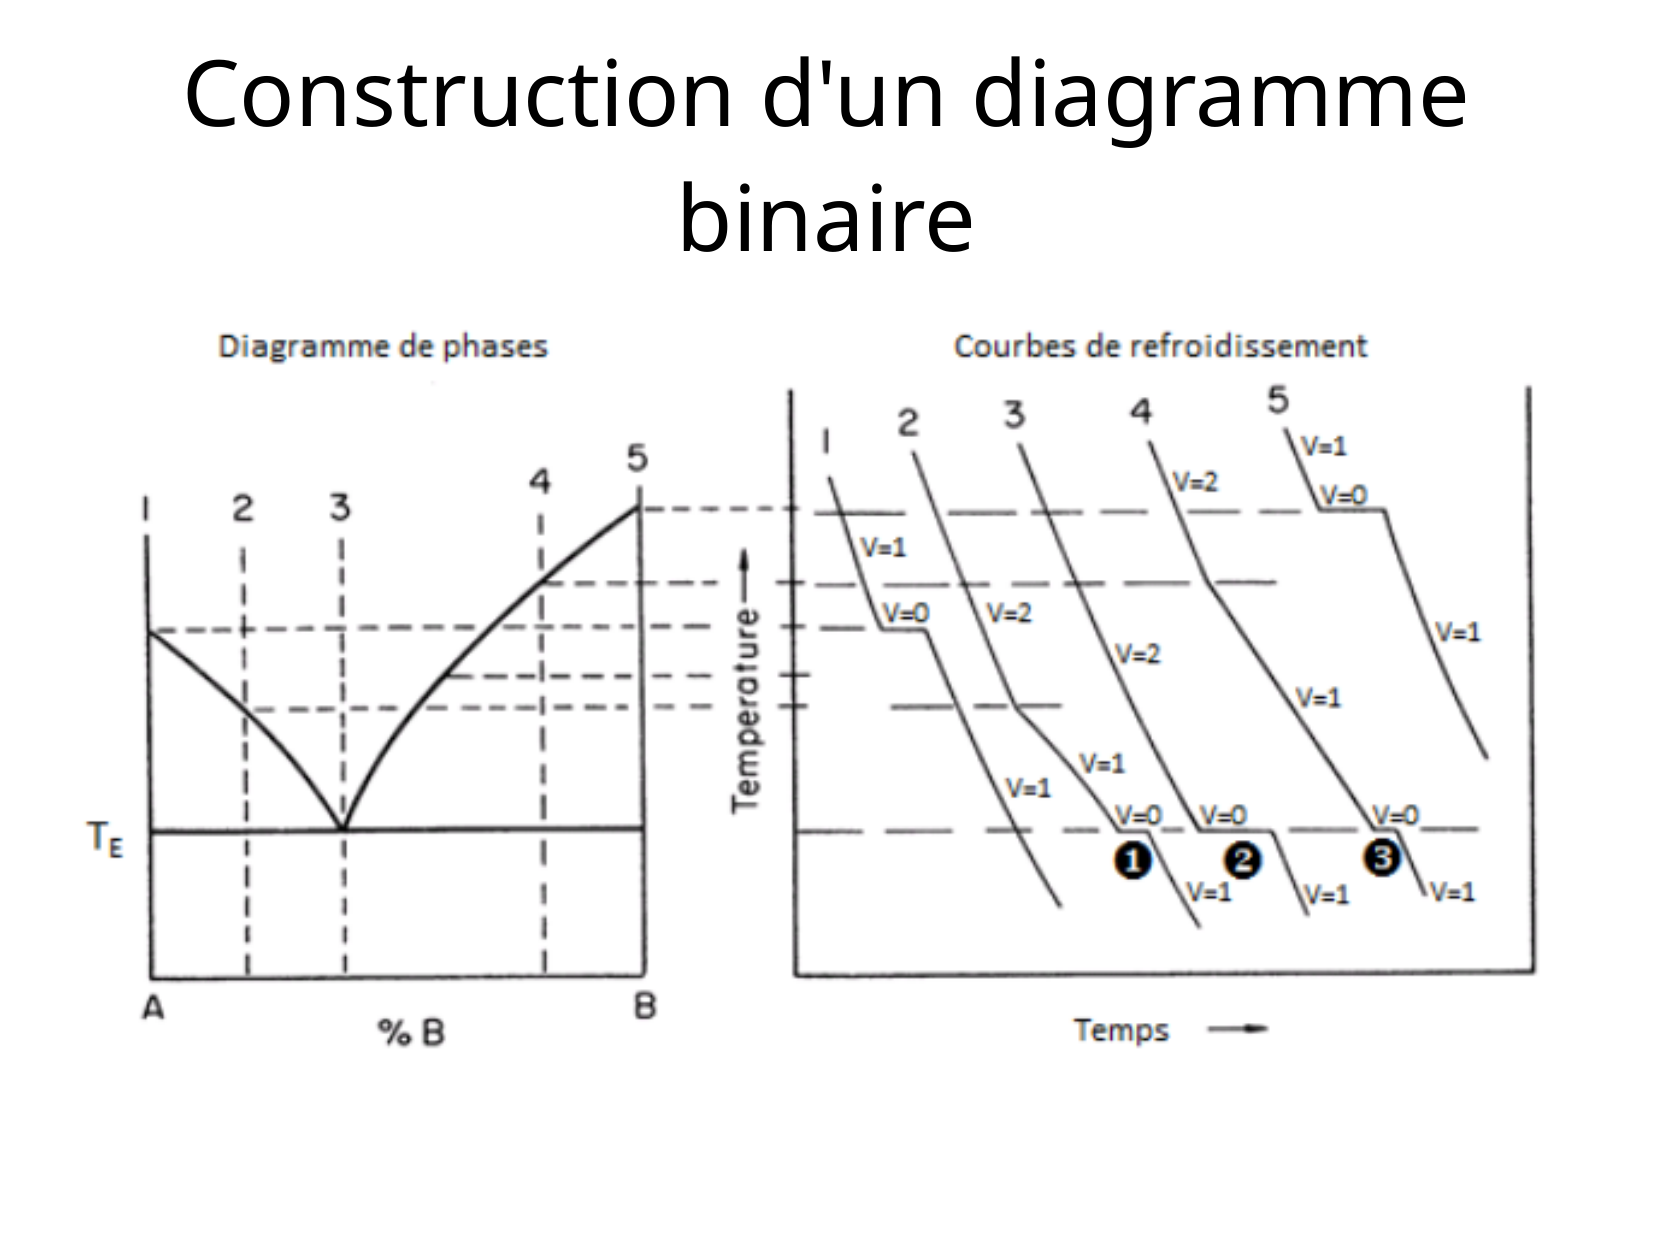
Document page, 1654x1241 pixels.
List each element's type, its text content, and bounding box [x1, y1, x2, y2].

picture [68, 307, 1583, 1075]
title Construction d'un diagramme binaire [47, 49, 1607, 257]
